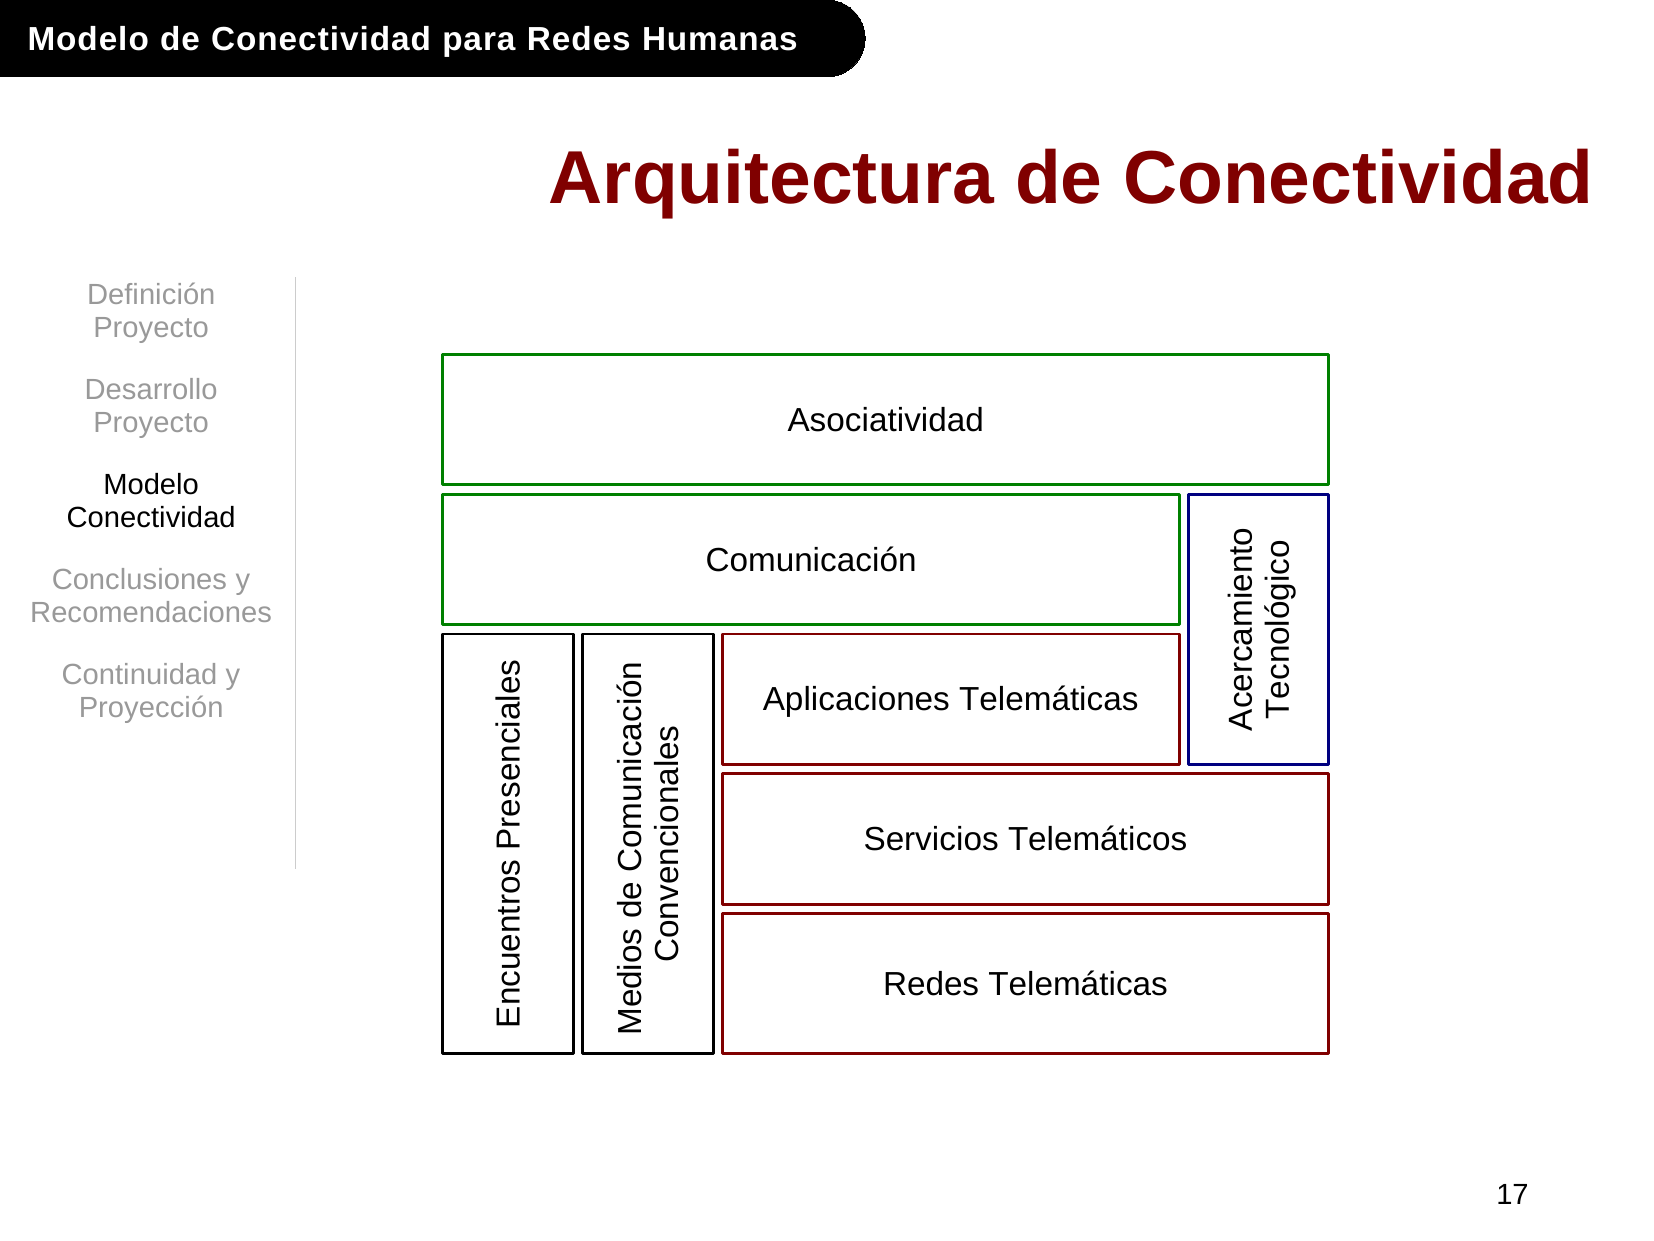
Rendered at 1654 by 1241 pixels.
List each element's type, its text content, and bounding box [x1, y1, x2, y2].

text_box Comunicación [442, 494, 1180, 625]
title Arquitectura de Conectividad [118, 118, 1595, 237]
text_box Servicios Telemáticos [722, 773, 1329, 905]
text_box Acercamiento Tecnológico [1188, 494, 1329, 765]
list Definición Proyecto Desarrollo Proyecto Modelo Conectividad Conclusiones y Recomendaciones Continuidad y Proyección [17, 277, 285, 862]
text_box Redes Telemáticas [722, 913, 1329, 1054]
text_box Asociatividad [442, 354, 1329, 485]
text_box Encuentros Presenciales [442, 634, 574, 1054]
text_box Aplicaciones Telemáticas [722, 634, 1180, 765]
text_box Medios de Comunicación Convencionales [582, 634, 714, 1054]
